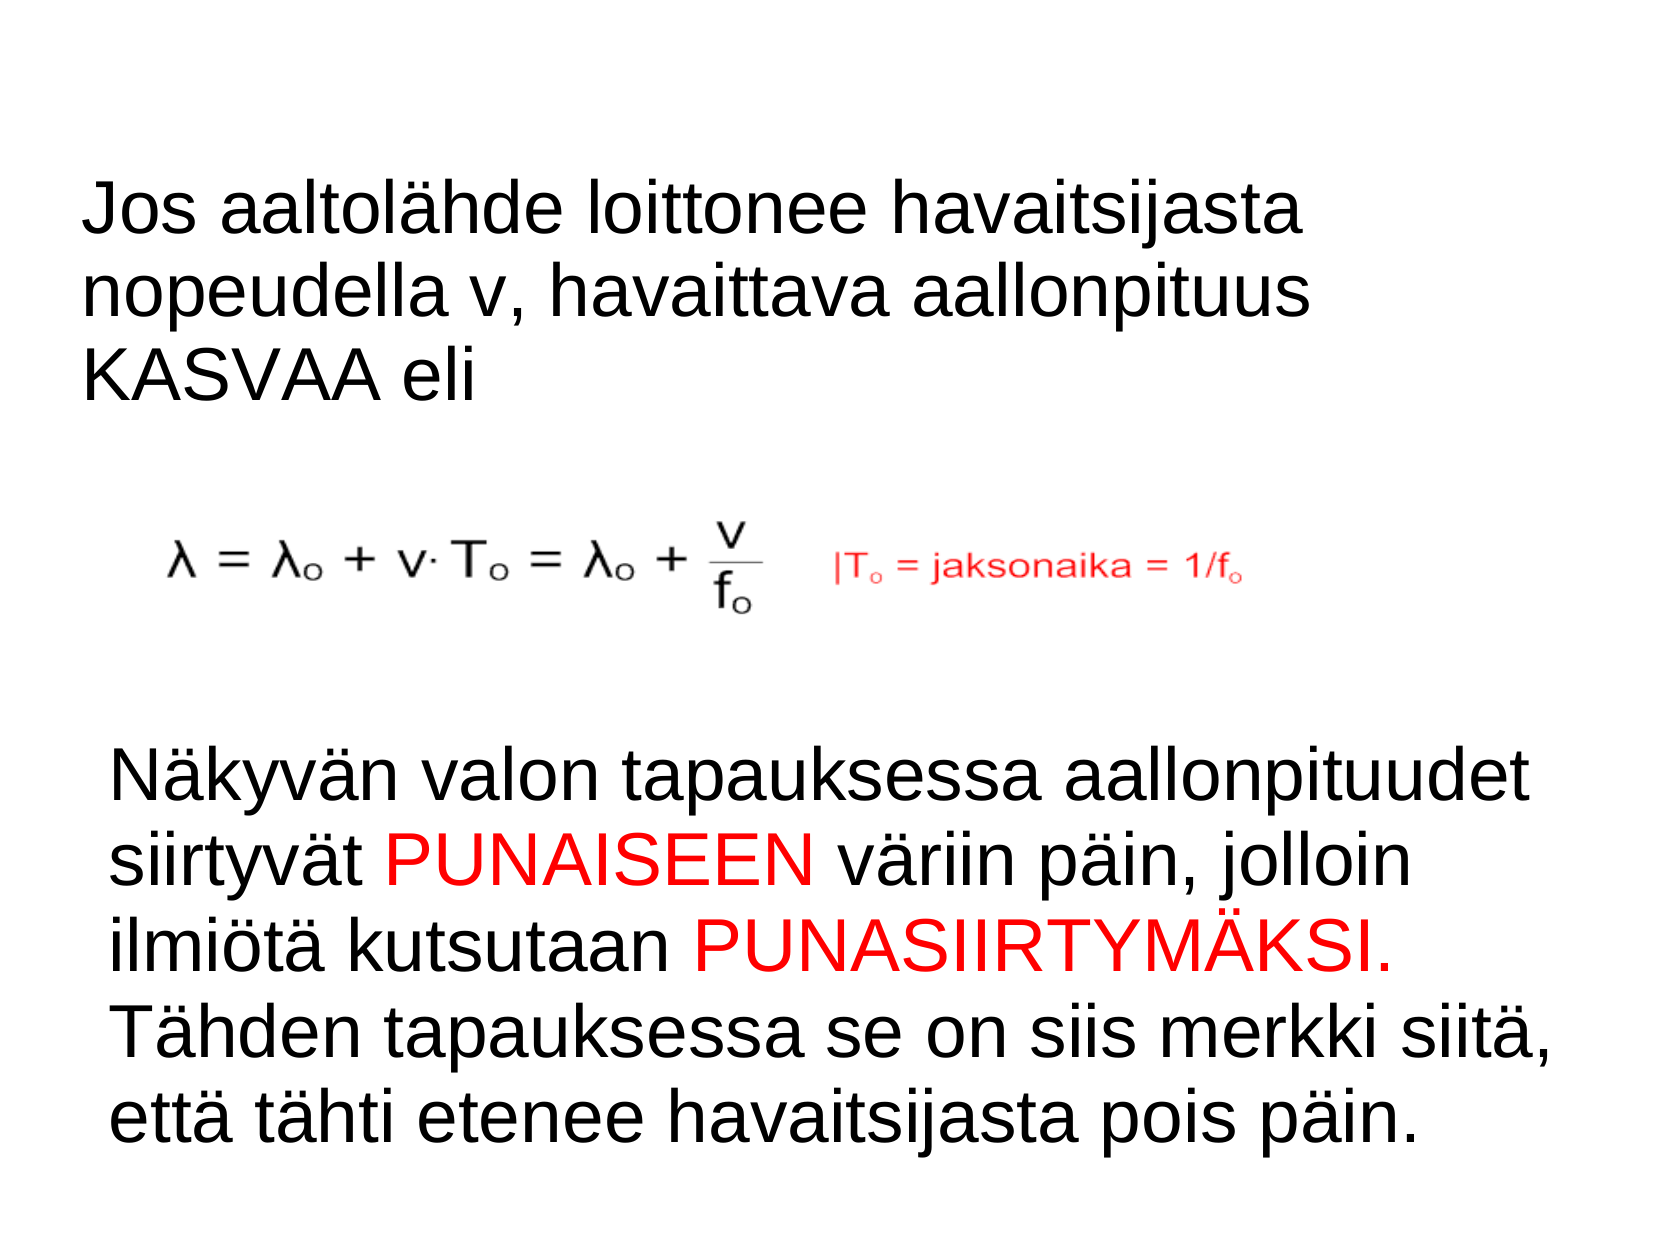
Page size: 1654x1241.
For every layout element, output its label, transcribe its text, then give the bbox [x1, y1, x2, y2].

text_box Näkyvän valon tapauksessa aallonpituudet siirtyvät PUNAISEEN väriin päin, jolloin ilmiötä kutsutaan PUNASIIRTYMÄKSI. Tähden tapauksessa se on siis merkki siitä, että tähti etenee havaitsijasta pois päin. [93, 720, 1592, 1164]
picture [113, 471, 1295, 639]
text_box Jos aaltolähde loittonee havaitsijasta nopeudella v, havaittava aallonpituus KASVAA eli [66, 153, 1548, 421]
